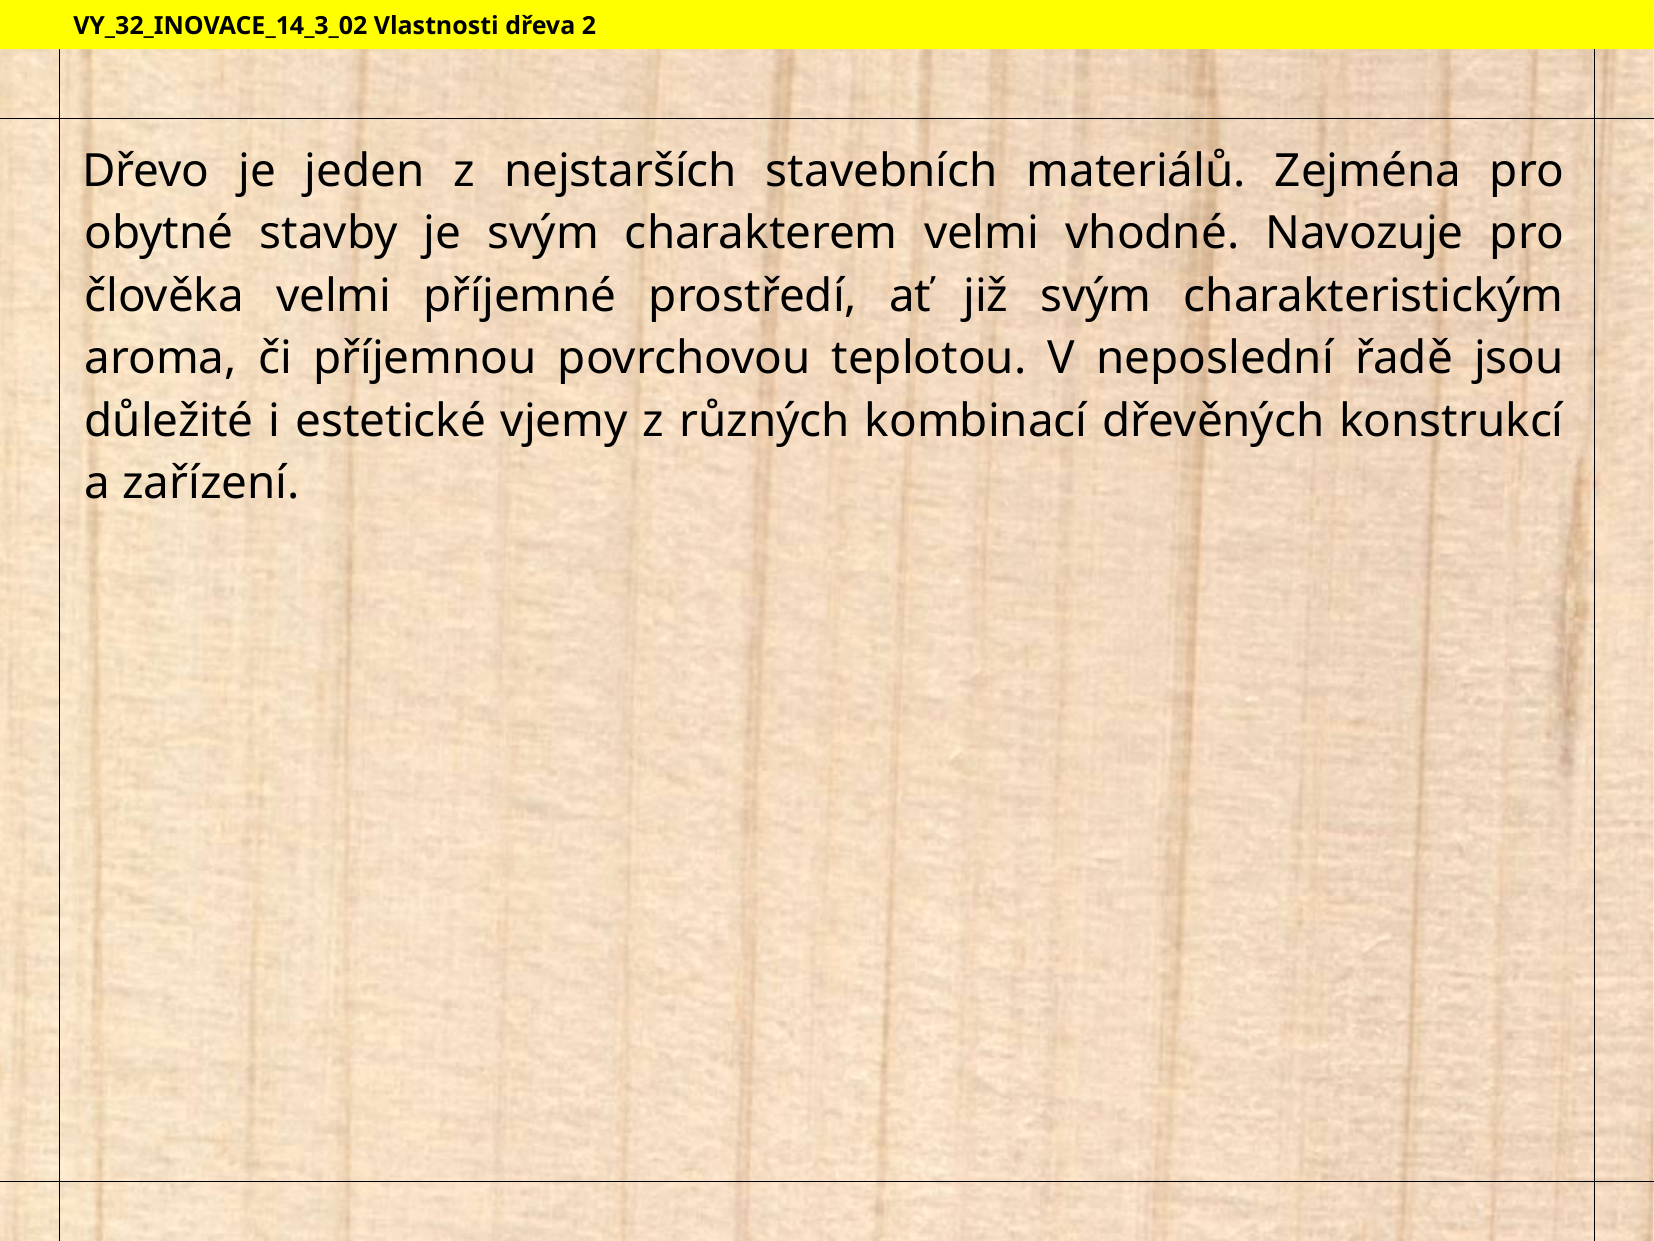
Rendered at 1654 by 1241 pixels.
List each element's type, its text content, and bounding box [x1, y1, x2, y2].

picture [0, 50, 59, 118]
picture [60, 50, 1594, 118]
picture [60, 119, 1594, 1181]
picture [0, 119, 59, 1181]
picture [60, 1182, 1594, 1241]
picture [1595, 119, 1654, 1181]
picture [1595, 1182, 1654, 1241]
picture [0, 1182, 59, 1241]
picture [1595, 50, 1654, 118]
list Dřevo je jeden z nejstarších stavebních materiálů. Zejména pro obytné stavby je svým charakterem velmi vhodné. Navozuje pro člověka velmi příjemné prostředí, ať již svým charakteristickým aroma, či příjemnou povrchovou teplotou. V neposlední řadě jsou důležité i estetické vjemy z různých kombinací dřevěných konstrukcí a zařízení. [76, 137, 1565, 857]
text_box VY_32_INOVACE_14_3_02 Vlastnosti dřeva 2 [0, 0, 1654, 47]
